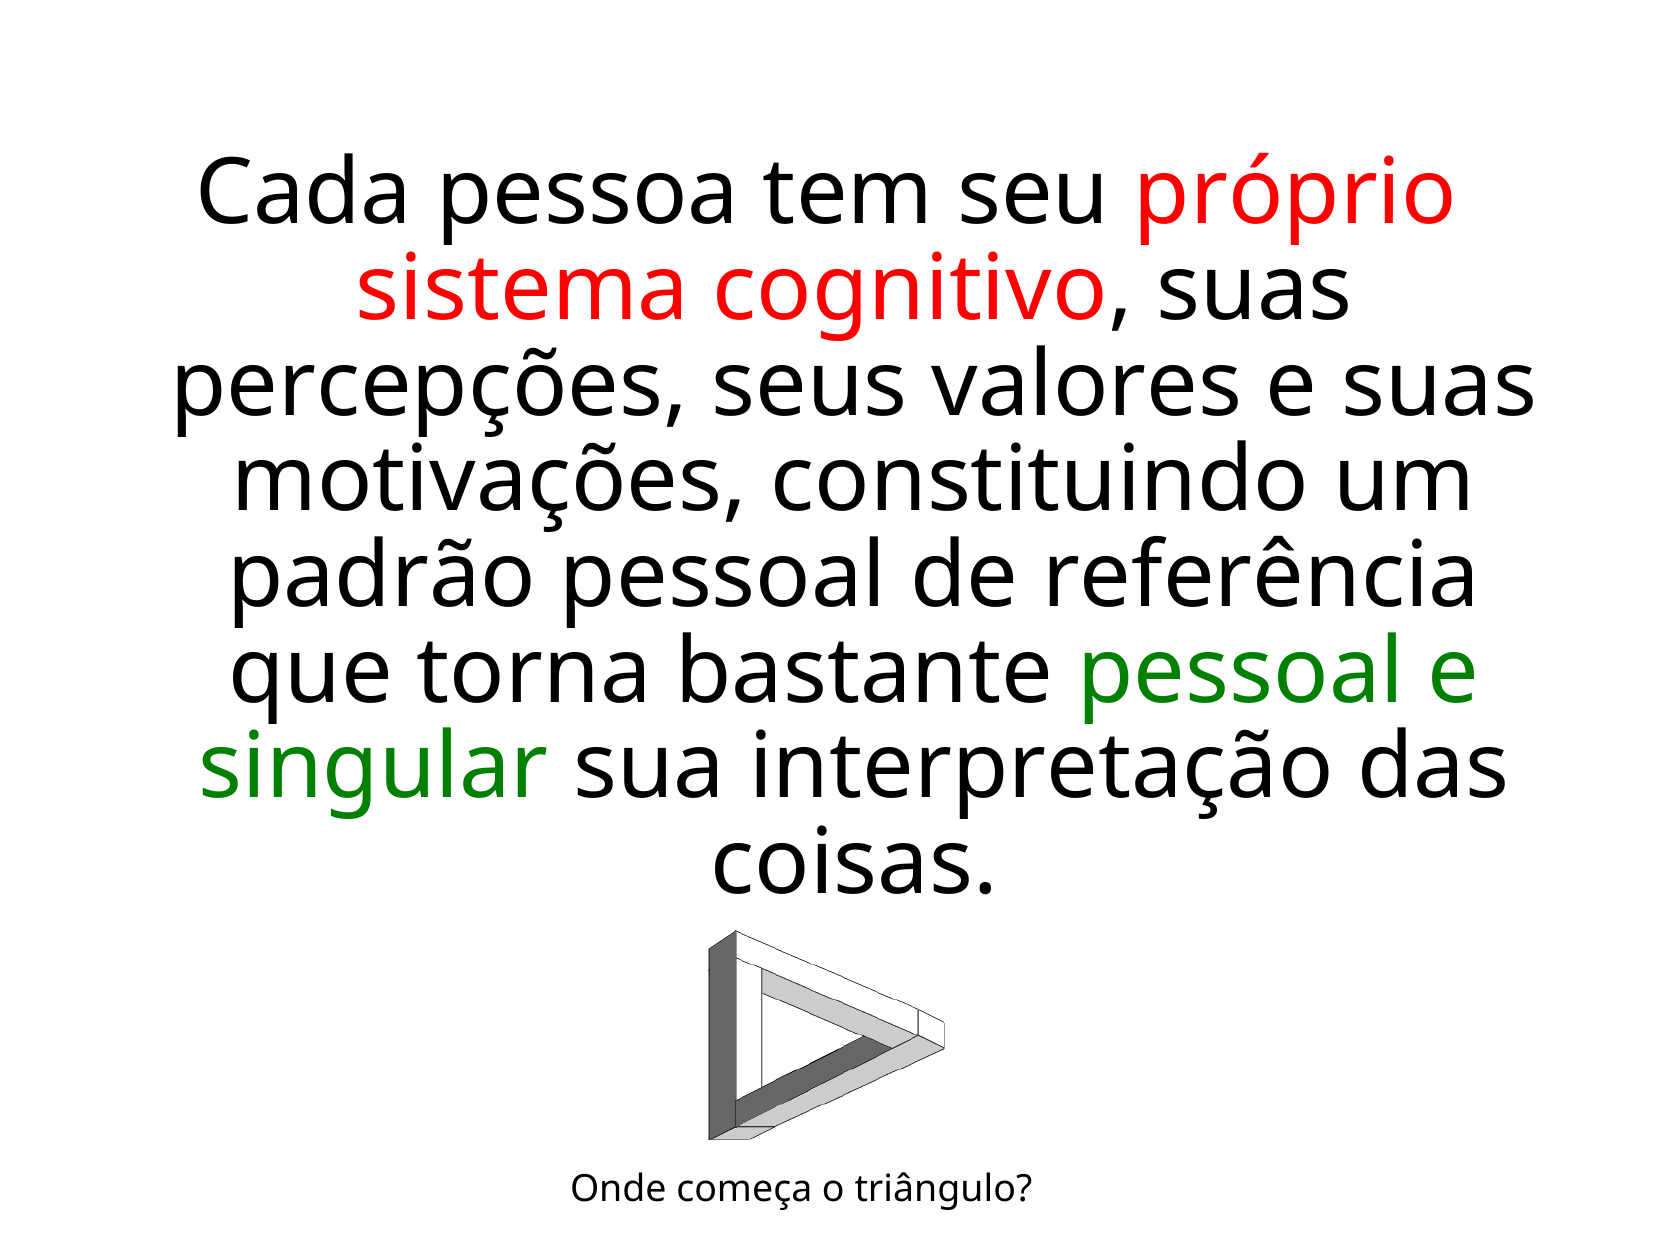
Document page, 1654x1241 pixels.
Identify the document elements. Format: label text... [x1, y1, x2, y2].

text_box Onde começa o triângulo? [555, 1157, 1020, 1216]
text_box Cada pessoa tem seu próprio sistema cognitivo, suas percepções, seus valores e suas motivações, constituindo um padrão pessoal de referência que torna bastante pessoal e singular sua interpretação das coisas. [82, 49, 1571, 1109]
picture [708, 930, 945, 1140]
